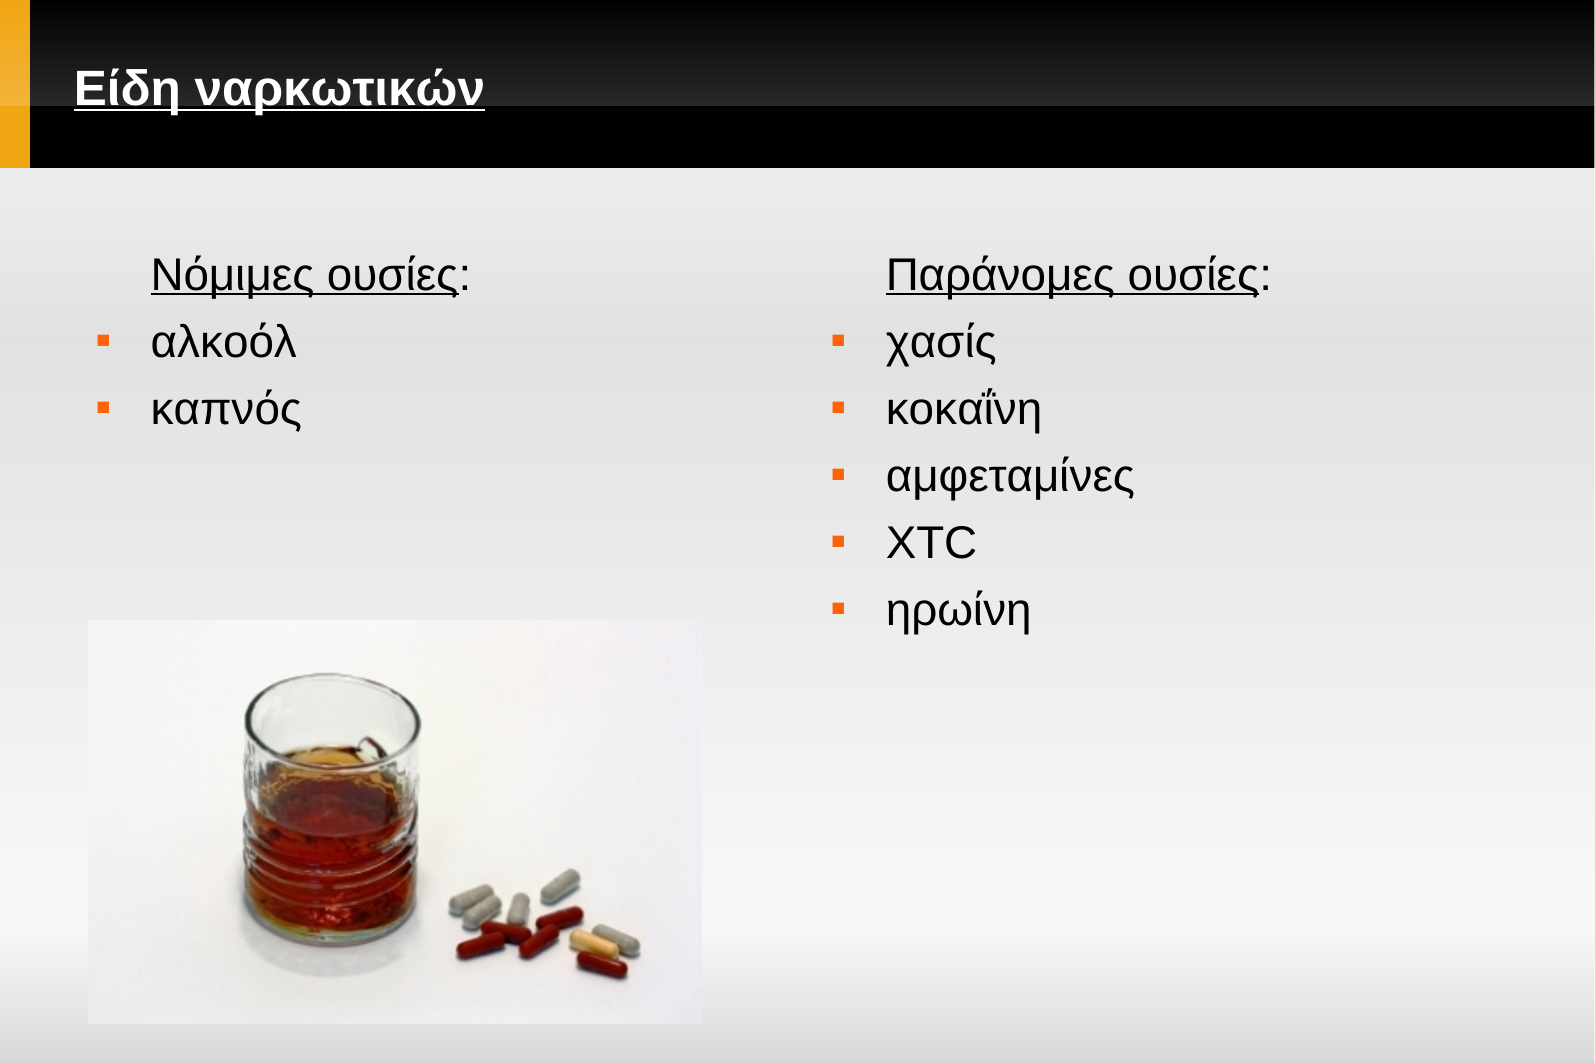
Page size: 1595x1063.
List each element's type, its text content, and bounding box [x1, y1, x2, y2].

picture [0, 0, 1595, 1063]
title Είδη ναρκωτικών [74, 0, 1510, 178]
list Νόμιμες ουσίες: αλκοόλ καπνός [79, 248, 780, 951]
list Παράνομες ουσίες: χασίς κοκαΐνη αμφεταμίνες XTC ηρωίνη [814, 248, 1516, 951]
